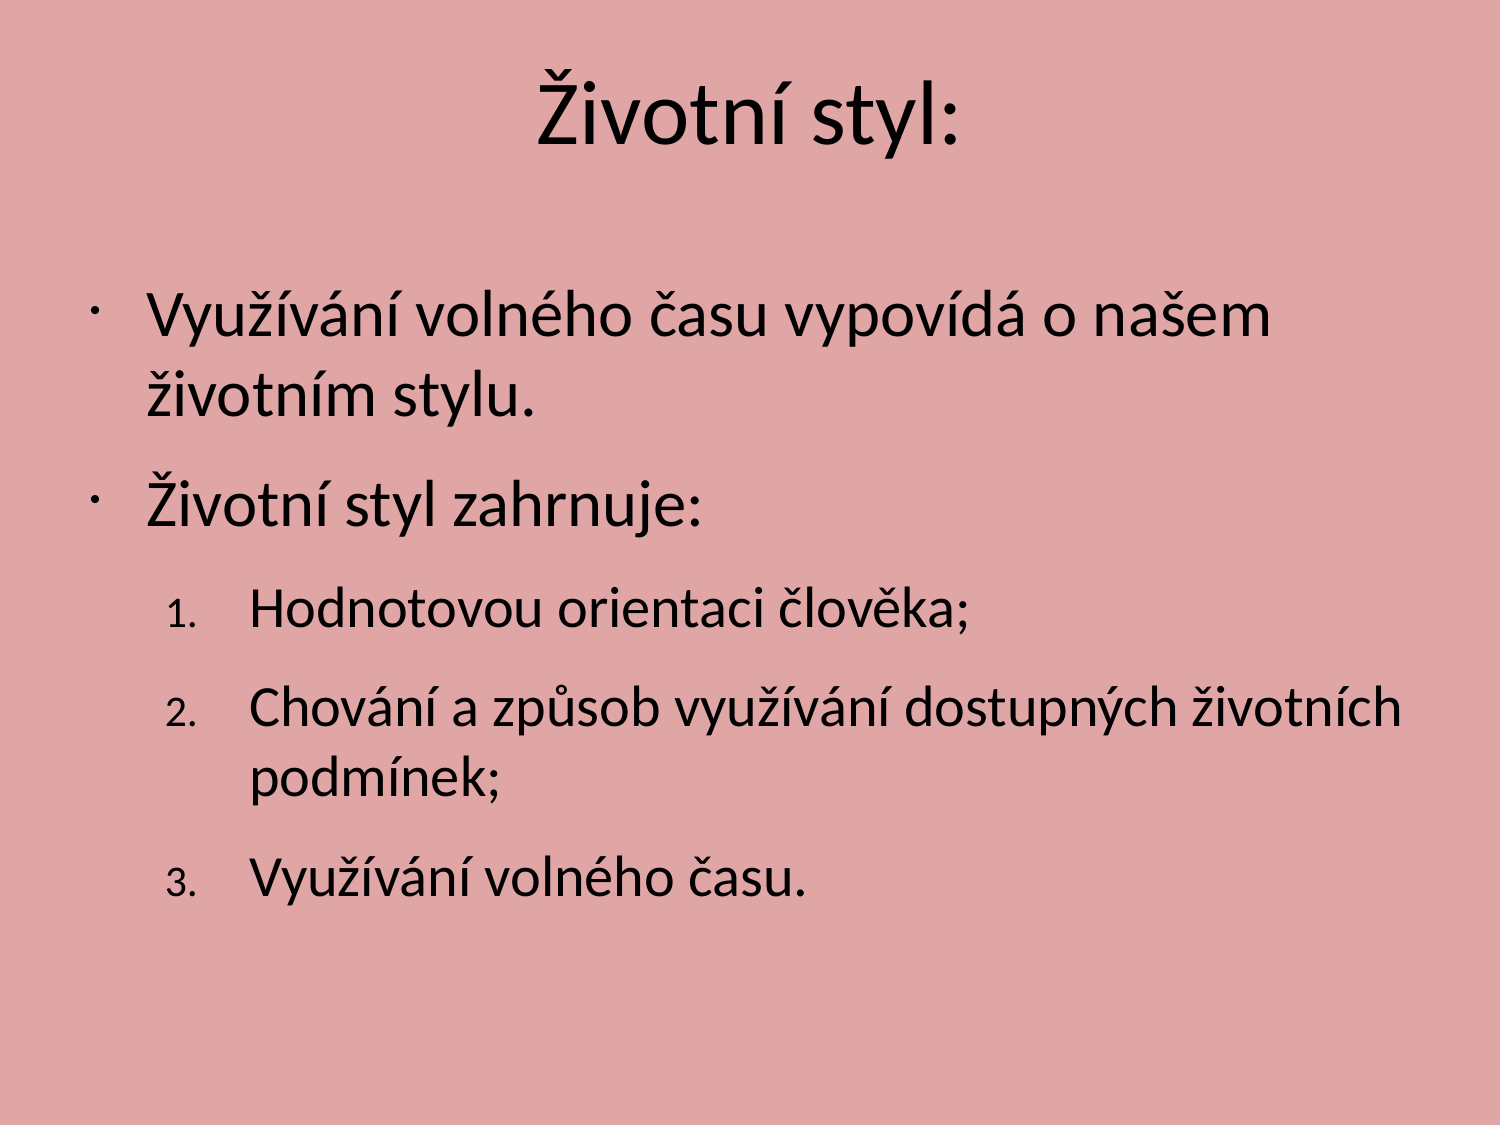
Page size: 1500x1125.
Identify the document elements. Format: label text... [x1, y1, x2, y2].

list Využívání volného času vypovídá o našem životním stylu. Životní styl zahrnuje: Hodnotovou orientaci člověka; Chování a způsob využívání dostupných životních podmínek; Využívání volného času. [75, 262, 1425, 1005]
title Životní styl: [75, 45, 1425, 233]
